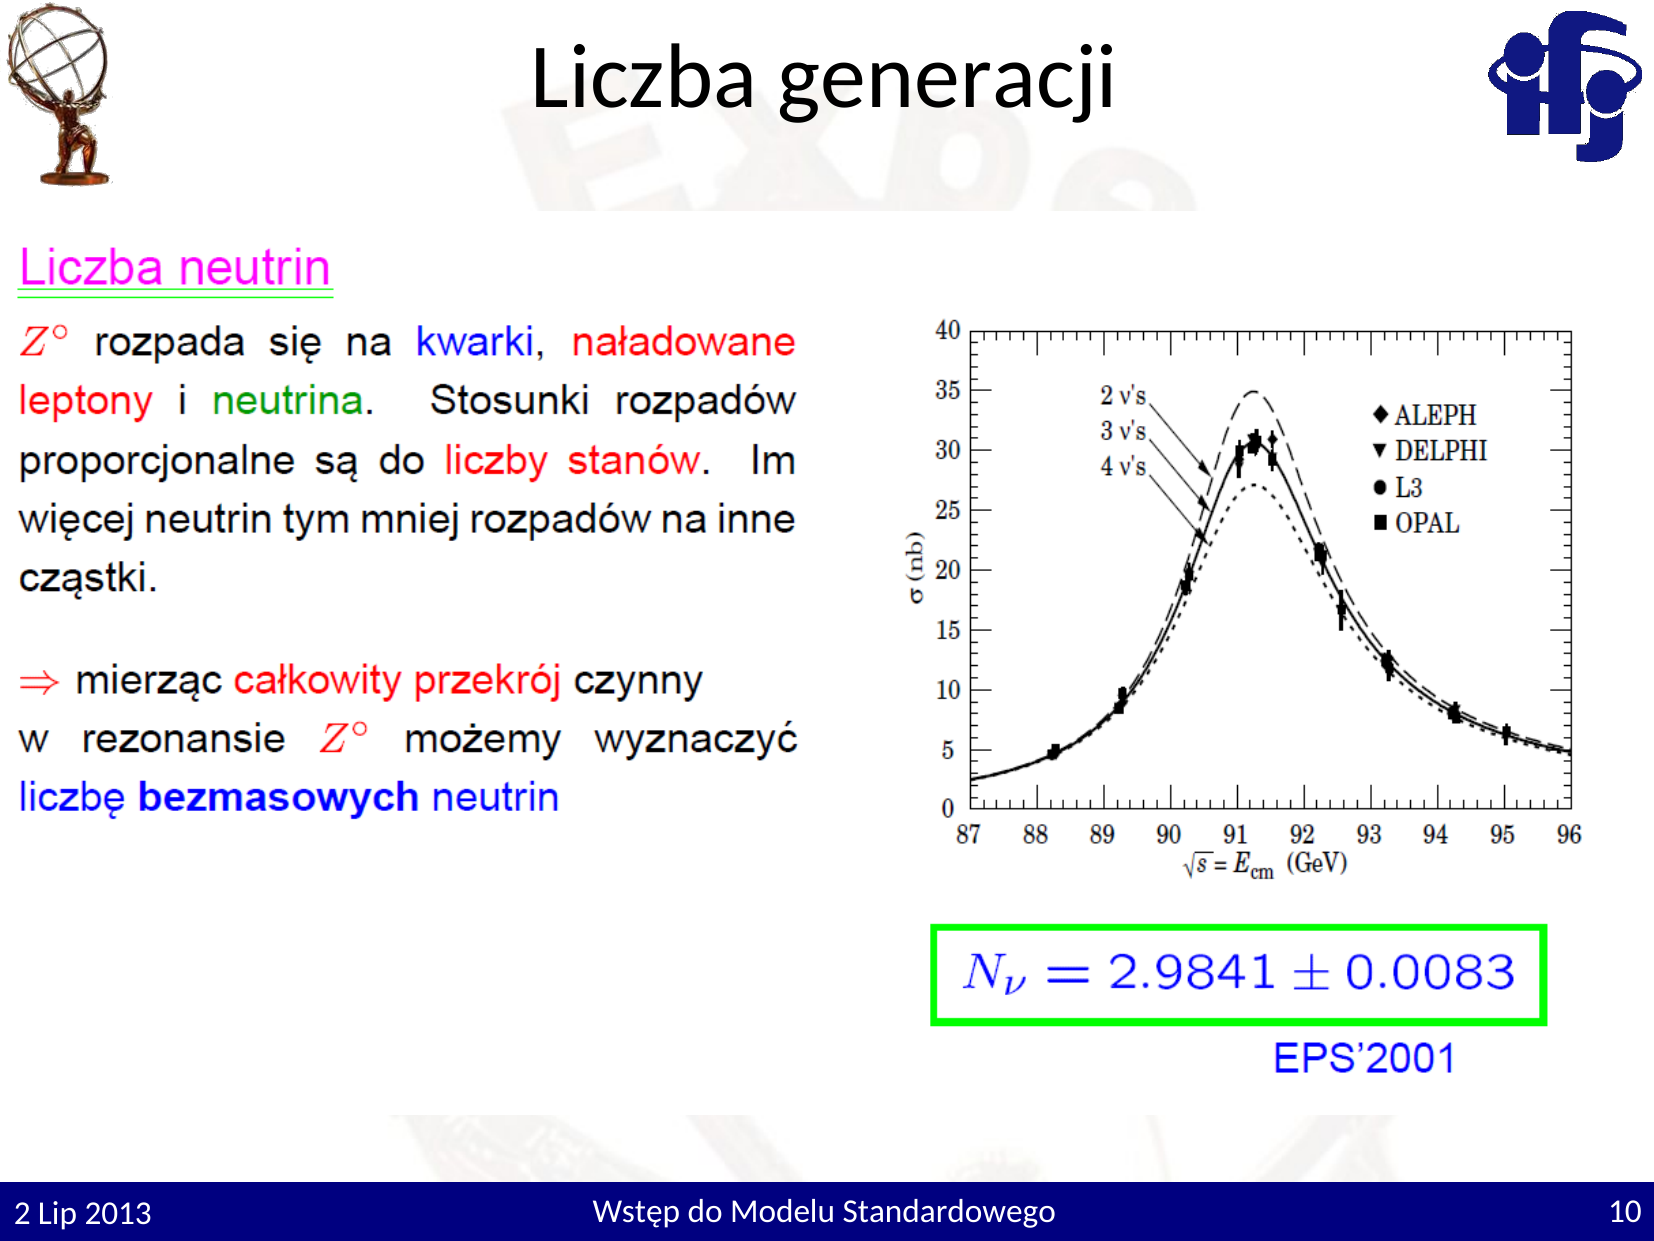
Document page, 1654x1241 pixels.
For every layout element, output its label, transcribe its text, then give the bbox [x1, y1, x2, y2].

picture [0, 0, 1654, 1182]
title Liczba generacji [75, 0, 1575, 150]
